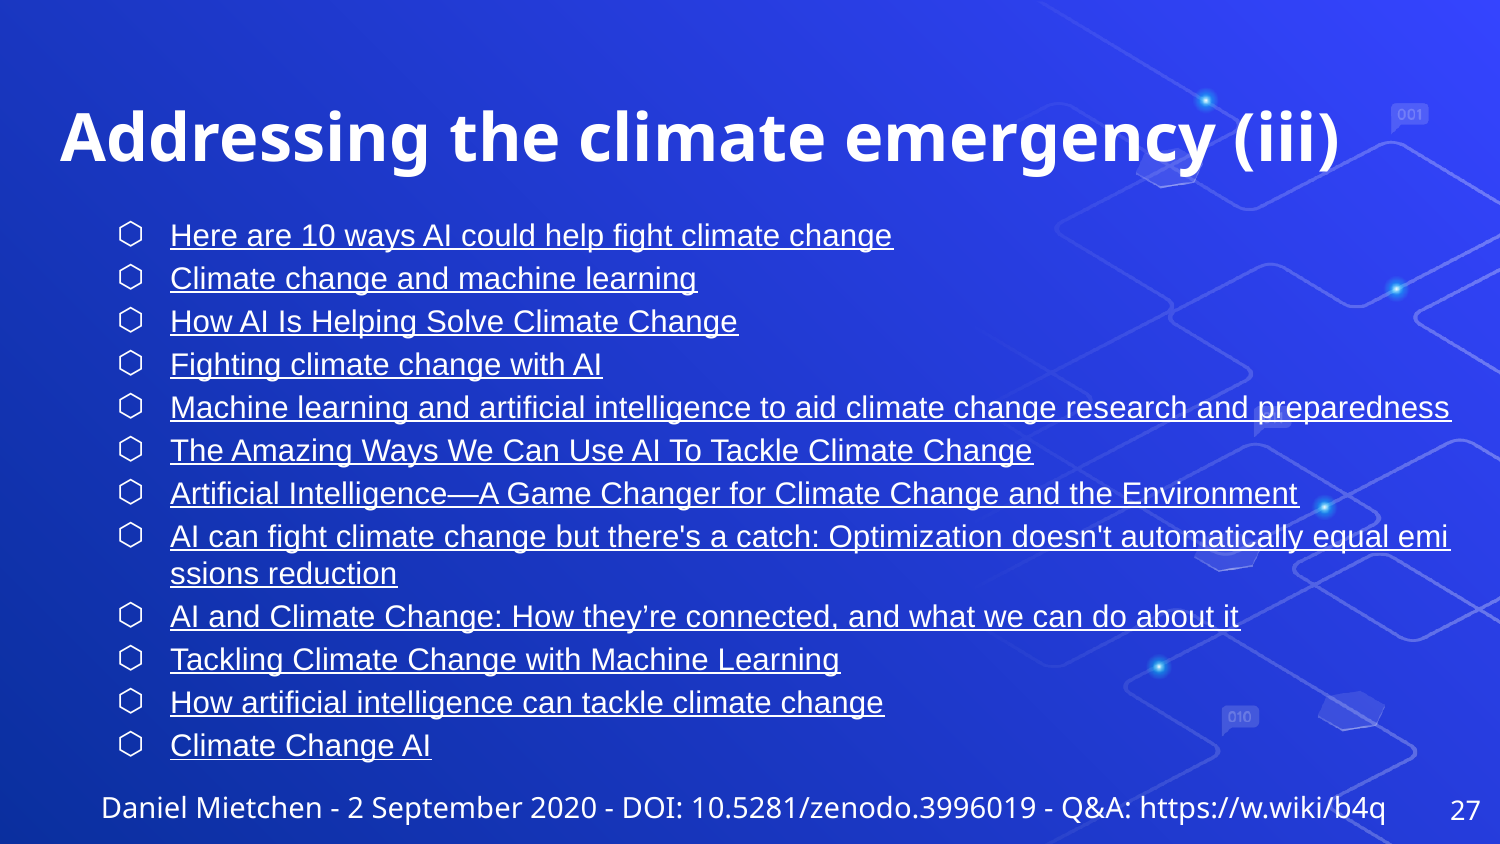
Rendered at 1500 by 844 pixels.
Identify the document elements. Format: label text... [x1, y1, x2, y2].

list Here are 10 ways AI could help fight climate change Climate change and machine learning How AI Is Helping Solve Climate Change Fighting climate change with AI Machine learning and artificial intelligence to aid climate change research and preparedness The Amazing Ways We Can Use AI To Tackle Climate Change Artificial Intelligence—A Game Changer for Climate Change and the Environment AI can fight climate change but there's a catch: Optimization doesn't automatically equal emissions reduction AI and Climate Change: How they’re connected, and what we can do about it Tackling Climate Change with Machine Learning How artificial intelligence can tackle climate change Climate Change AI [95, 209, 1460, 727]
picture [0, 0, 1500, 844]
text_box Daniel Mietchen - 2 September 2020 - DOI: 10.5281/zenodo.3996019 - Q&A: https://w.wiki/b4q [18, 774, 1471, 832]
slide_number 1 [1391, 779, 1482, 844]
title Addressing the climate emergency (iii) [60, 33, 1492, 175]
